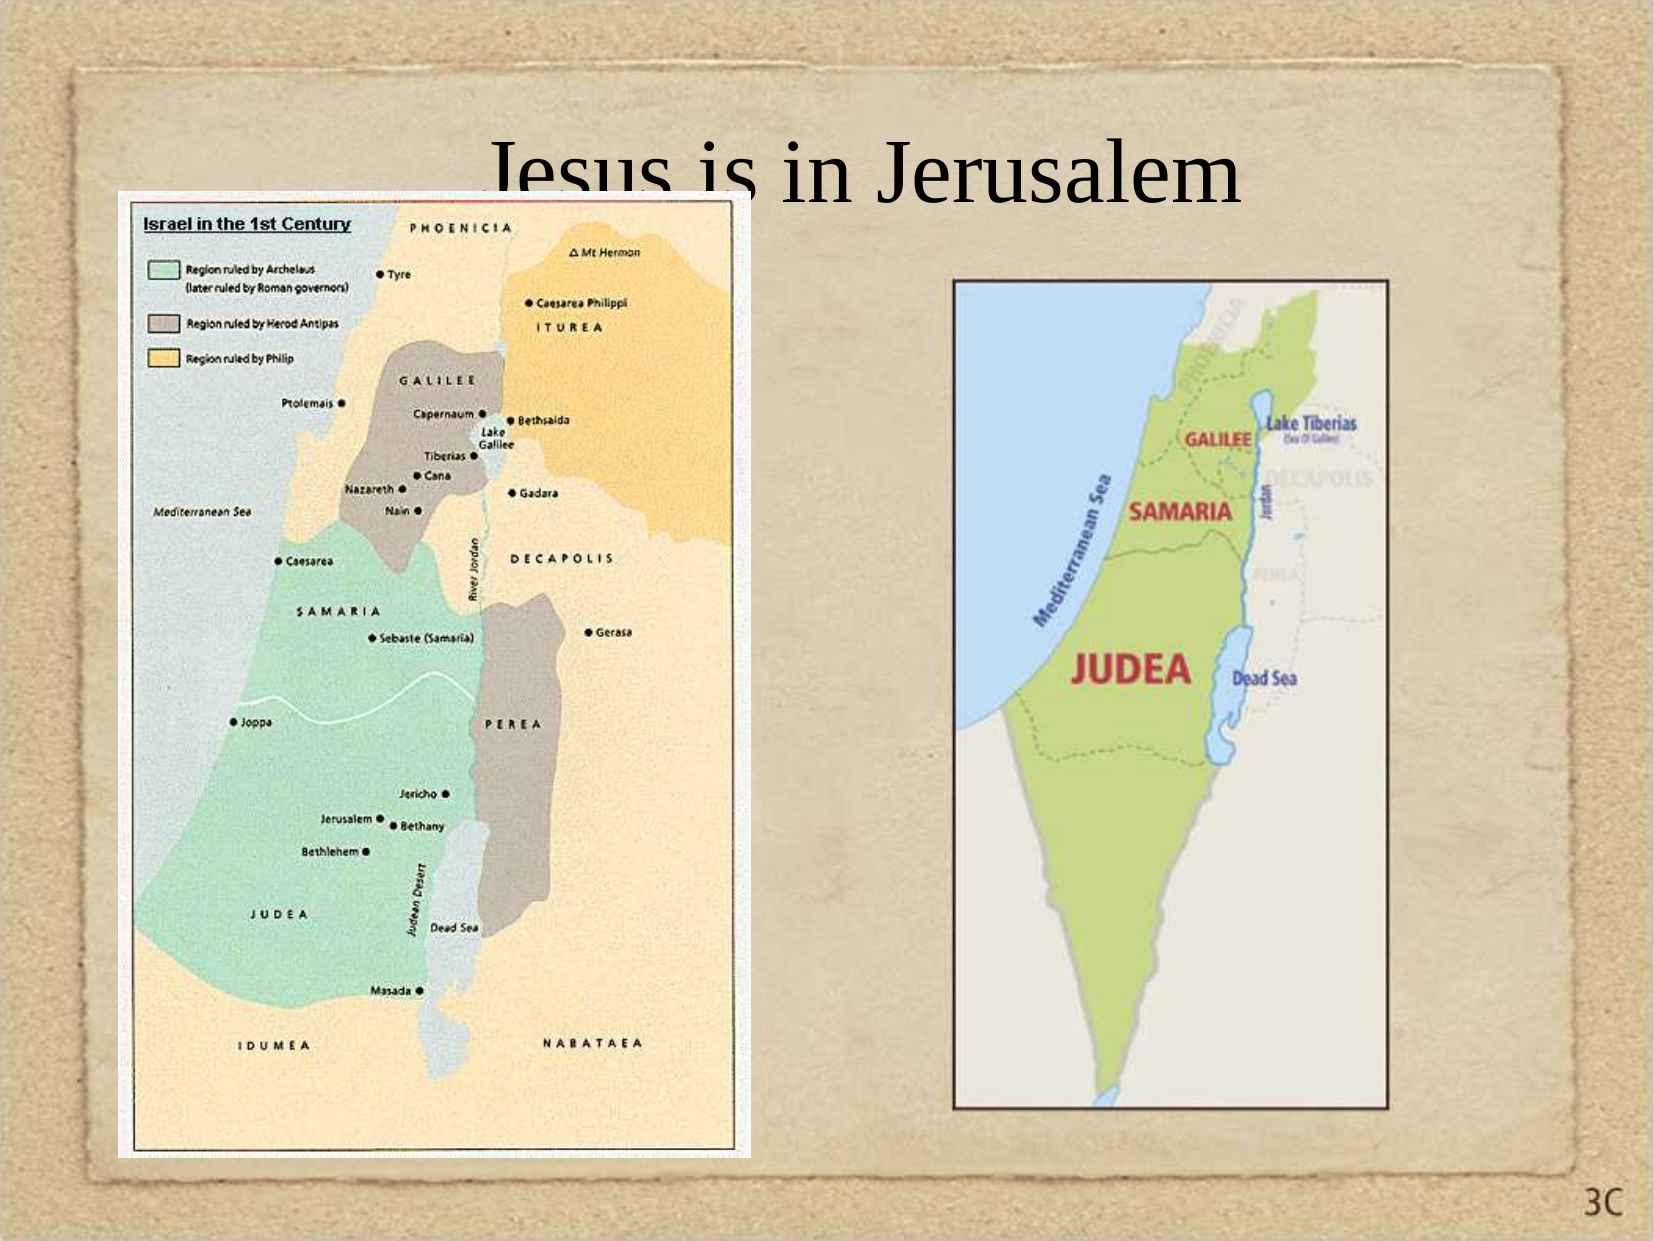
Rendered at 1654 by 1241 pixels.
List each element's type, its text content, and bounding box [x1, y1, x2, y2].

text_box [751, 660, 1654, 961]
text_box Jesus is in Jerusalem [187, 62, 1538, 180]
picture [0, 0, 1654, 1241]
